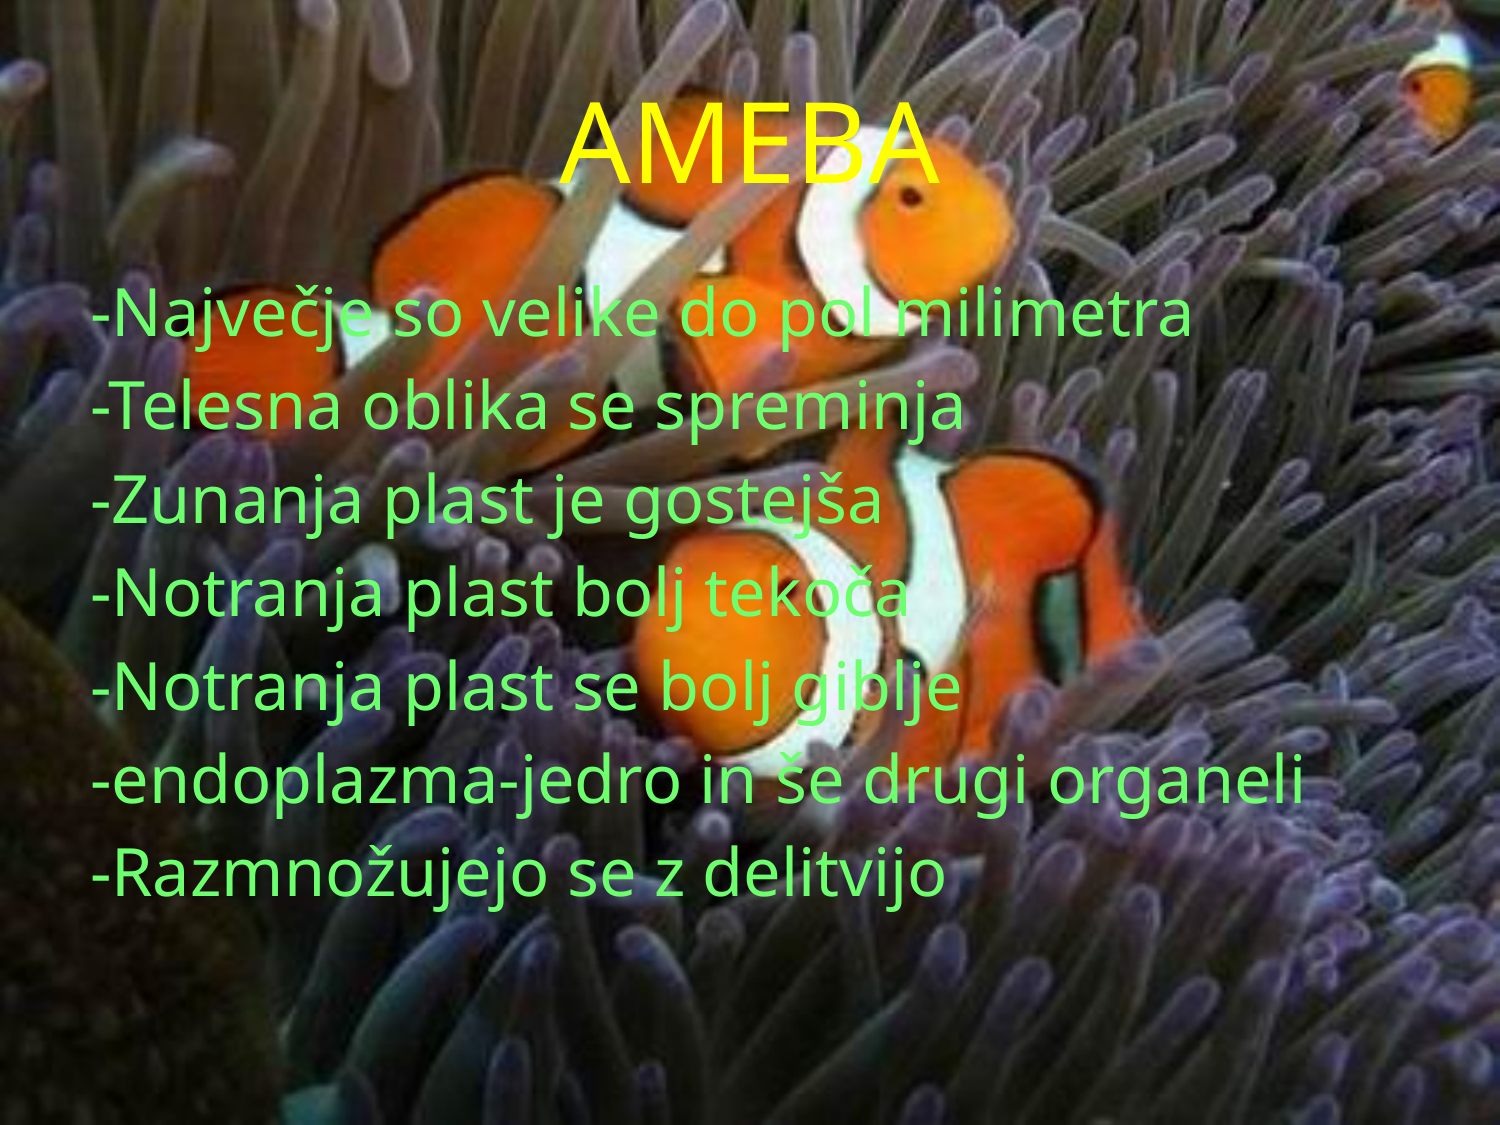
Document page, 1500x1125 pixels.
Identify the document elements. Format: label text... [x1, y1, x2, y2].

title AMEBA [75, 45, 1425, 233]
picture [0, 0, 1500, 1125]
list -Največje so velike do pol milimetra -Telesna oblika se spreminja -Zunanja plast je gostejša -Notranja plast bolj tekoča -Notranja plast se bolj giblje -endoplazma-jedro in še drugi organeli -Razmnožujejo se z delitvijo [75, 262, 1425, 1005]
